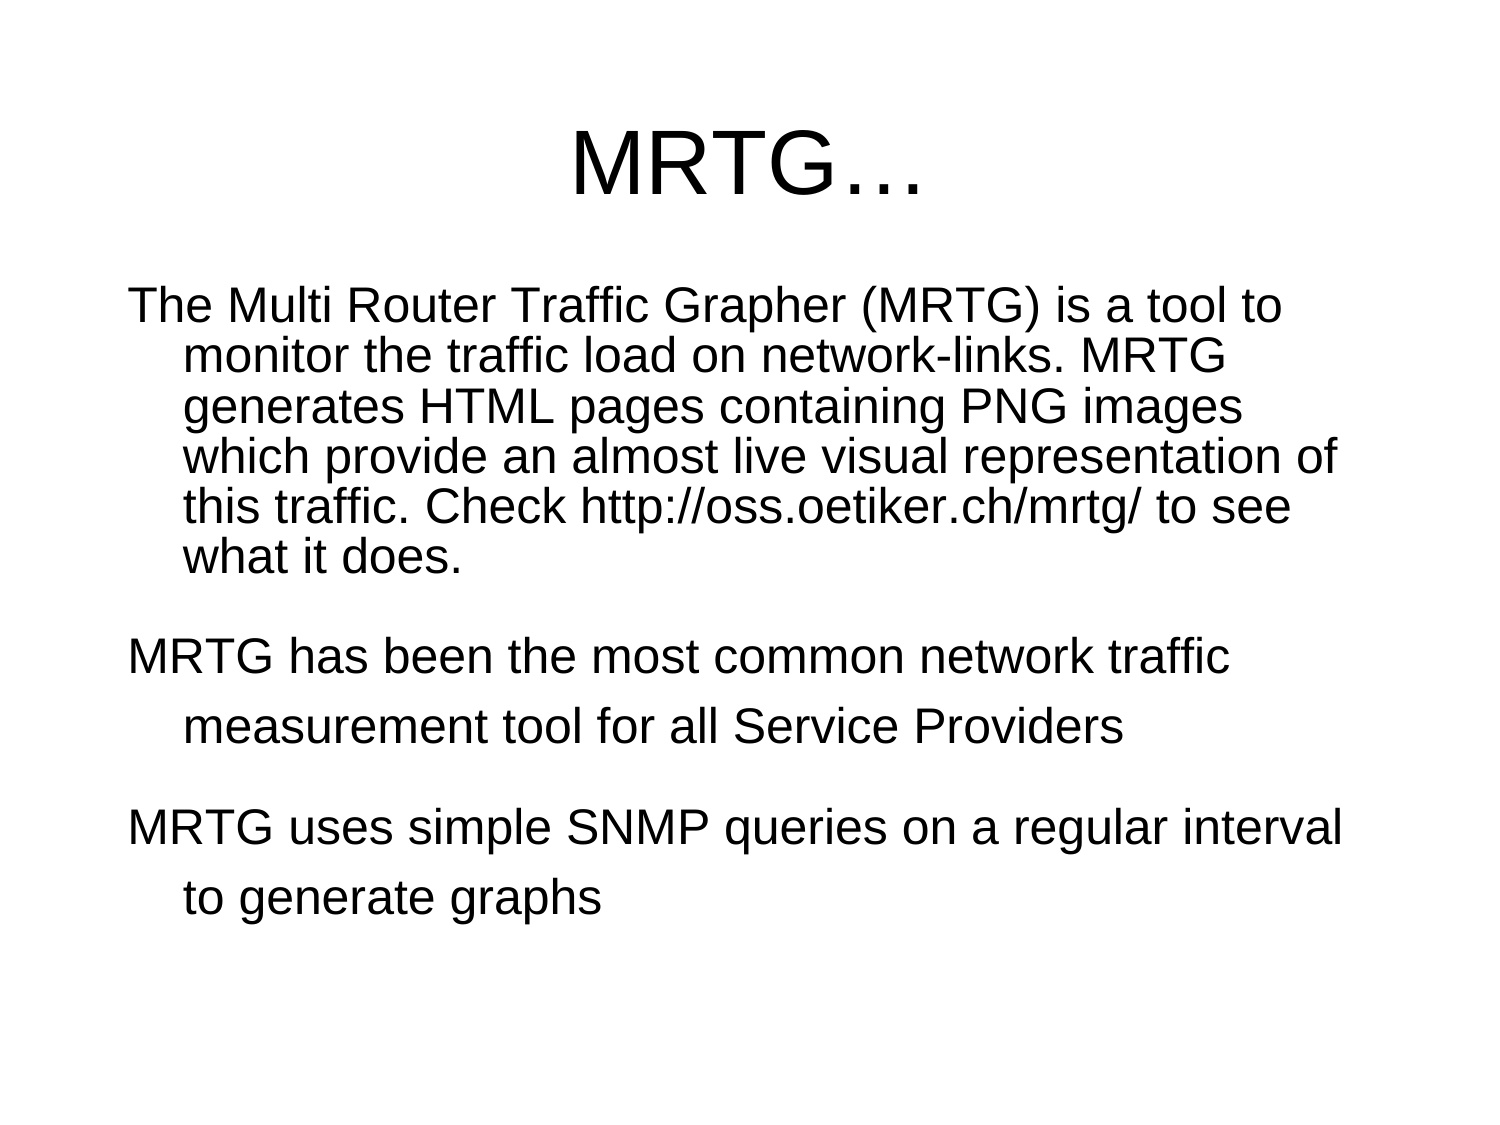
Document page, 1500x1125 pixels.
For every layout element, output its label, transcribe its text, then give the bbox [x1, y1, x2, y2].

title MRTG… [112, 99, 1388, 226]
list The Multi Router Traffic Grapher (MRTG) is a tool to monitor the traffic load on network-links. MRTG generates HTML pages containing PNG images which provide an almost live visual representation of this traffic. Check http://oss.oetiker.ch/mrtg/ to see what it does. MRTG has been the most common network traffic measurement tool for all Service Providers MRTG uses simple SNMP queries on a regular interval to generate graphs [112, 275, 1388, 1001]
